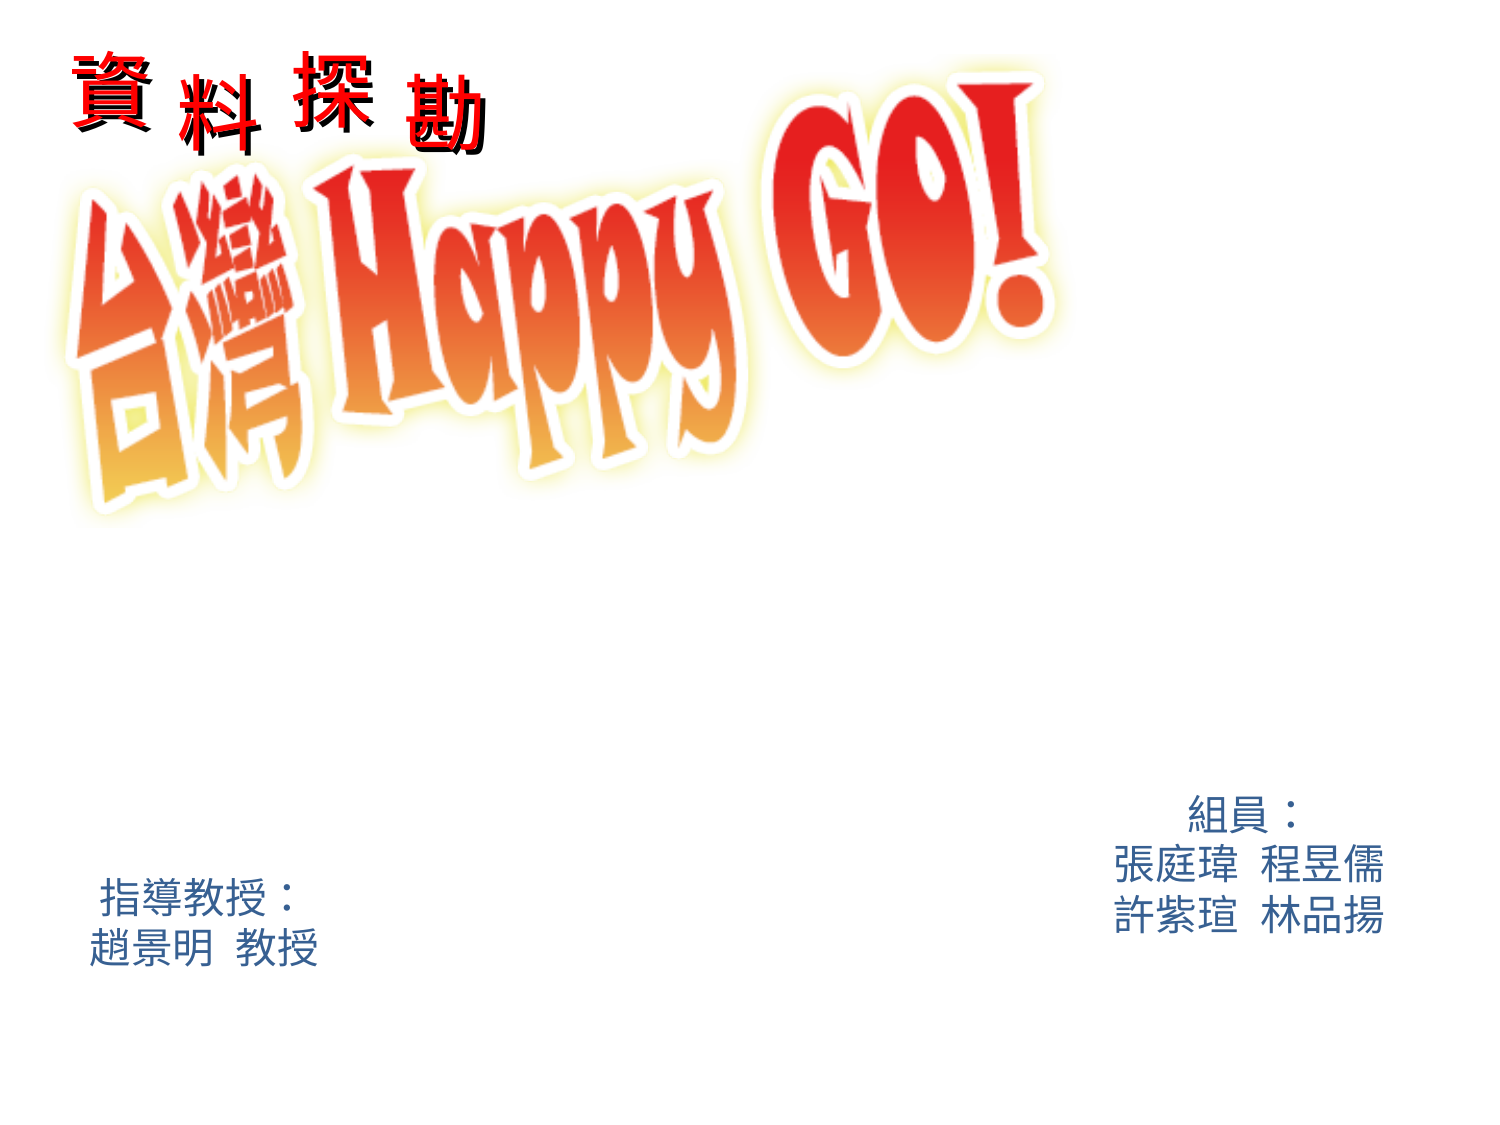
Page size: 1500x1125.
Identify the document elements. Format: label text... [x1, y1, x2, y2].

text_box 勘 [388, 53, 504, 170]
text_box 組員： 張庭瑋 程昱儒 許紫瑄 林品揚 [1029, 662, 1500, 1088]
text_box 料 [161, 53, 276, 170]
text_box 指導教授： 趙景明 教授 [17, 775, 420, 1084]
text_box 資 [53, 30, 168, 148]
text_box 探 [274, 30, 389, 148]
picture [0, 54, 1164, 528]
